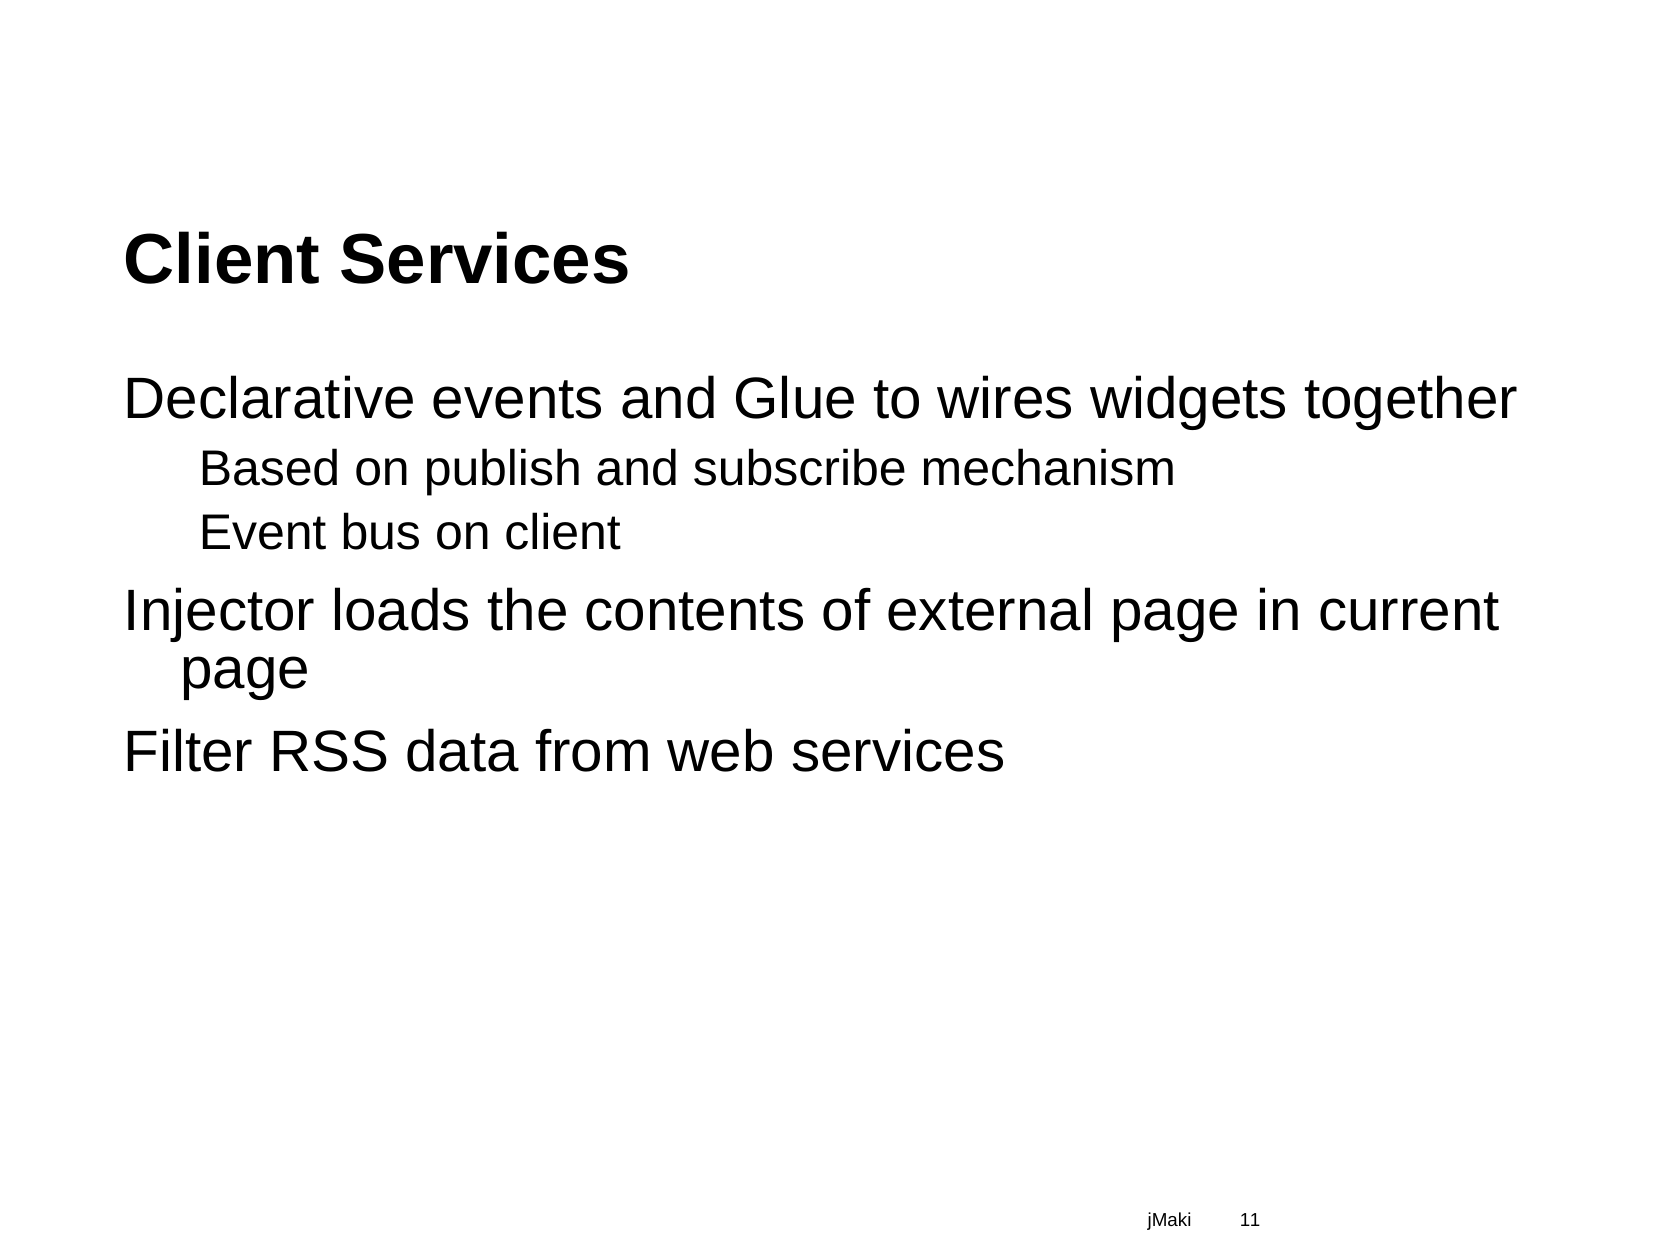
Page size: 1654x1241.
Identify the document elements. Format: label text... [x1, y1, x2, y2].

list Declarative events and Glue to wires widgets together Based on publish and subscribe mechanism Event bus on client Injector loads the contents of external page in current page Filter RSS data from web services [124, 372, 1613, 1121]
title Client Services [124, 147, 1561, 298]
